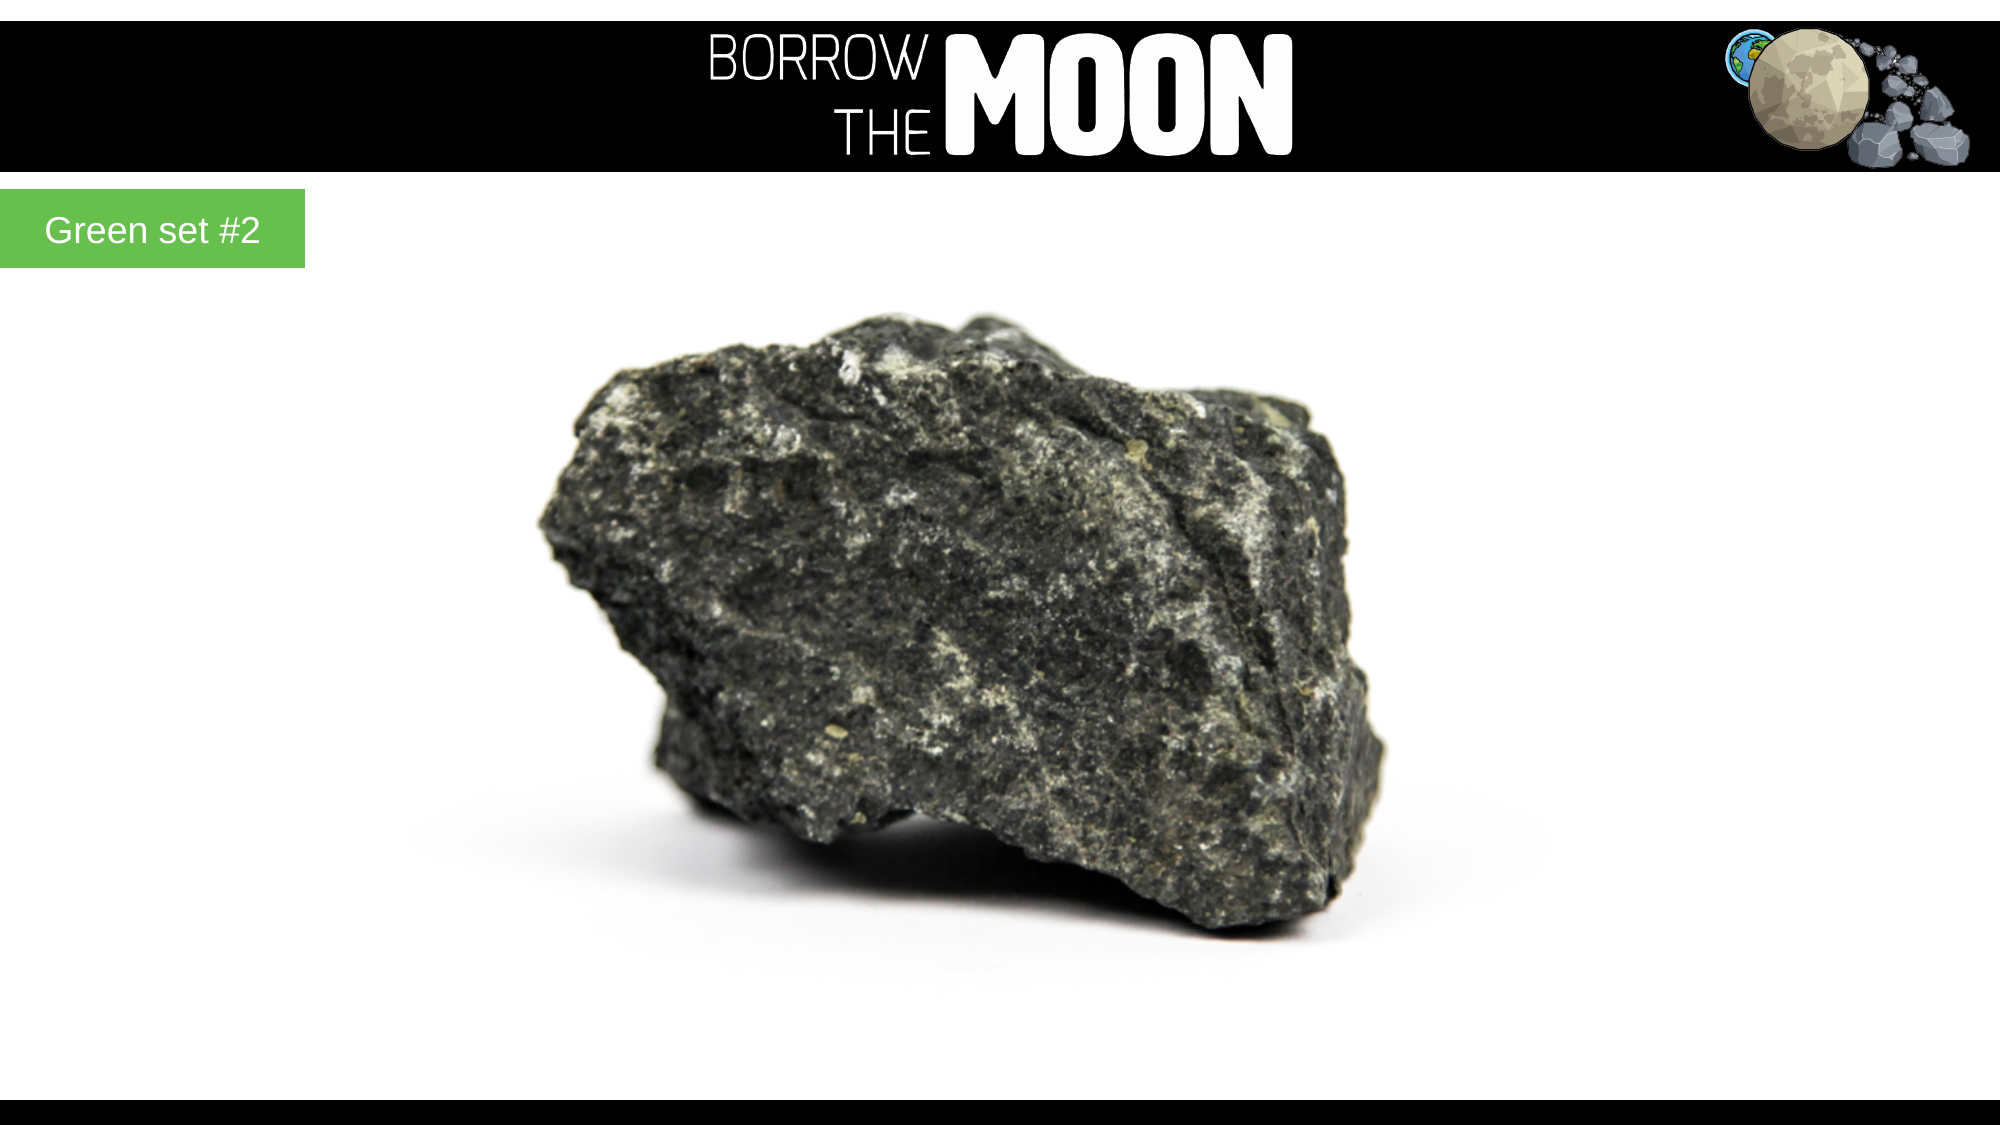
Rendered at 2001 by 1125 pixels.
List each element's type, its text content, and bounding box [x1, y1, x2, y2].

picture [348, 202, 1652, 1071]
text_box Green set #2 [0, 189, 305, 268]
